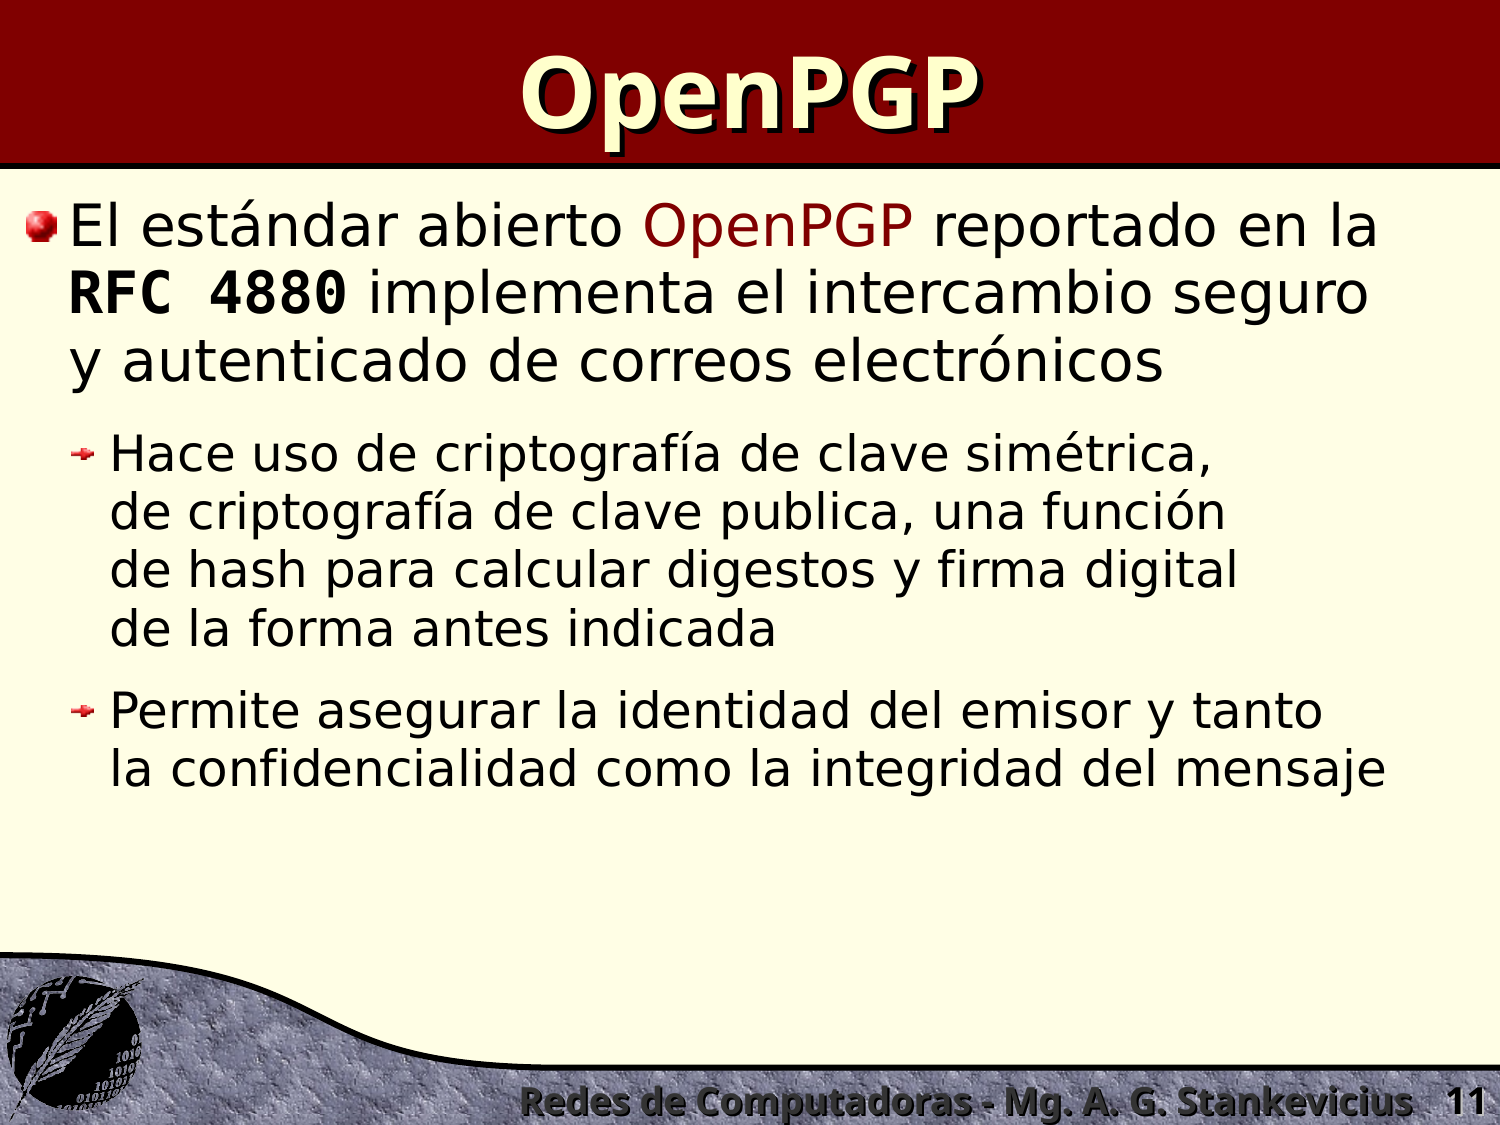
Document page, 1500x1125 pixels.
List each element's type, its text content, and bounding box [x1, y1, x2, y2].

picture [0, 959, 1500, 1125]
list El estándar abierto OpenPGP reportado en la RFC 4880 implementa el intercambio seguro y autenticado de correos electrónicos Hace uso de criptografía de clave simétrica, de criptografía de clave publica, una función de hash para calcular digestos y firma digital de la forma antes indicada Permite asegurar la identidad del emisor y tanto la confidencialidad como la integridad del mensaje [11, 192, 1486, 921]
picture [790, 1100, 795, 1110]
title OpenPGP [15, 5, 1485, 160]
picture [1047, 1100, 1054, 1110]
